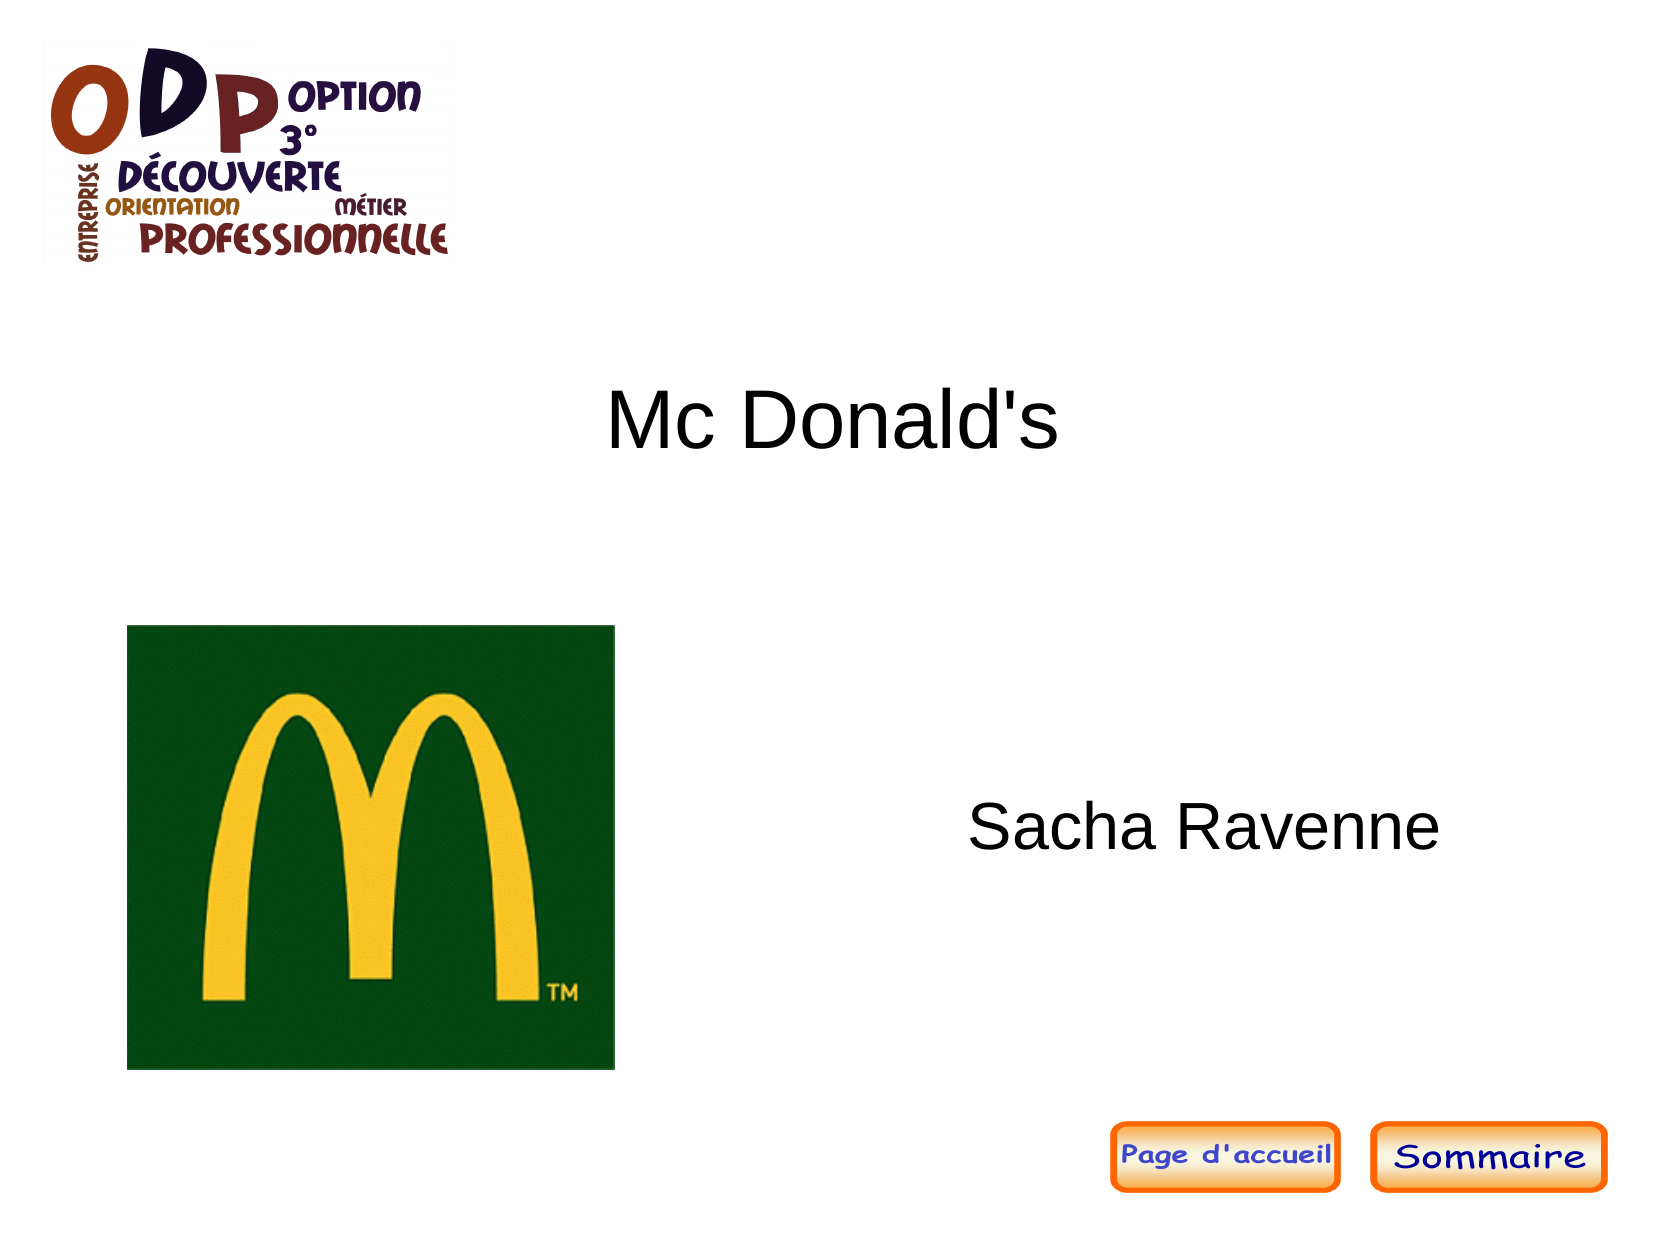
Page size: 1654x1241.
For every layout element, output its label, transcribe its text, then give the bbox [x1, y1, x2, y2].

picture [43, 41, 455, 266]
picture [127, 625, 615, 1070]
text_box Sacha Ravenne [814, 531, 1595, 1121]
subtitle Mc Donald's [82, 354, 1583, 485]
picture [1110, 1121, 1341, 1193]
picture [1370, 1121, 1608, 1193]
